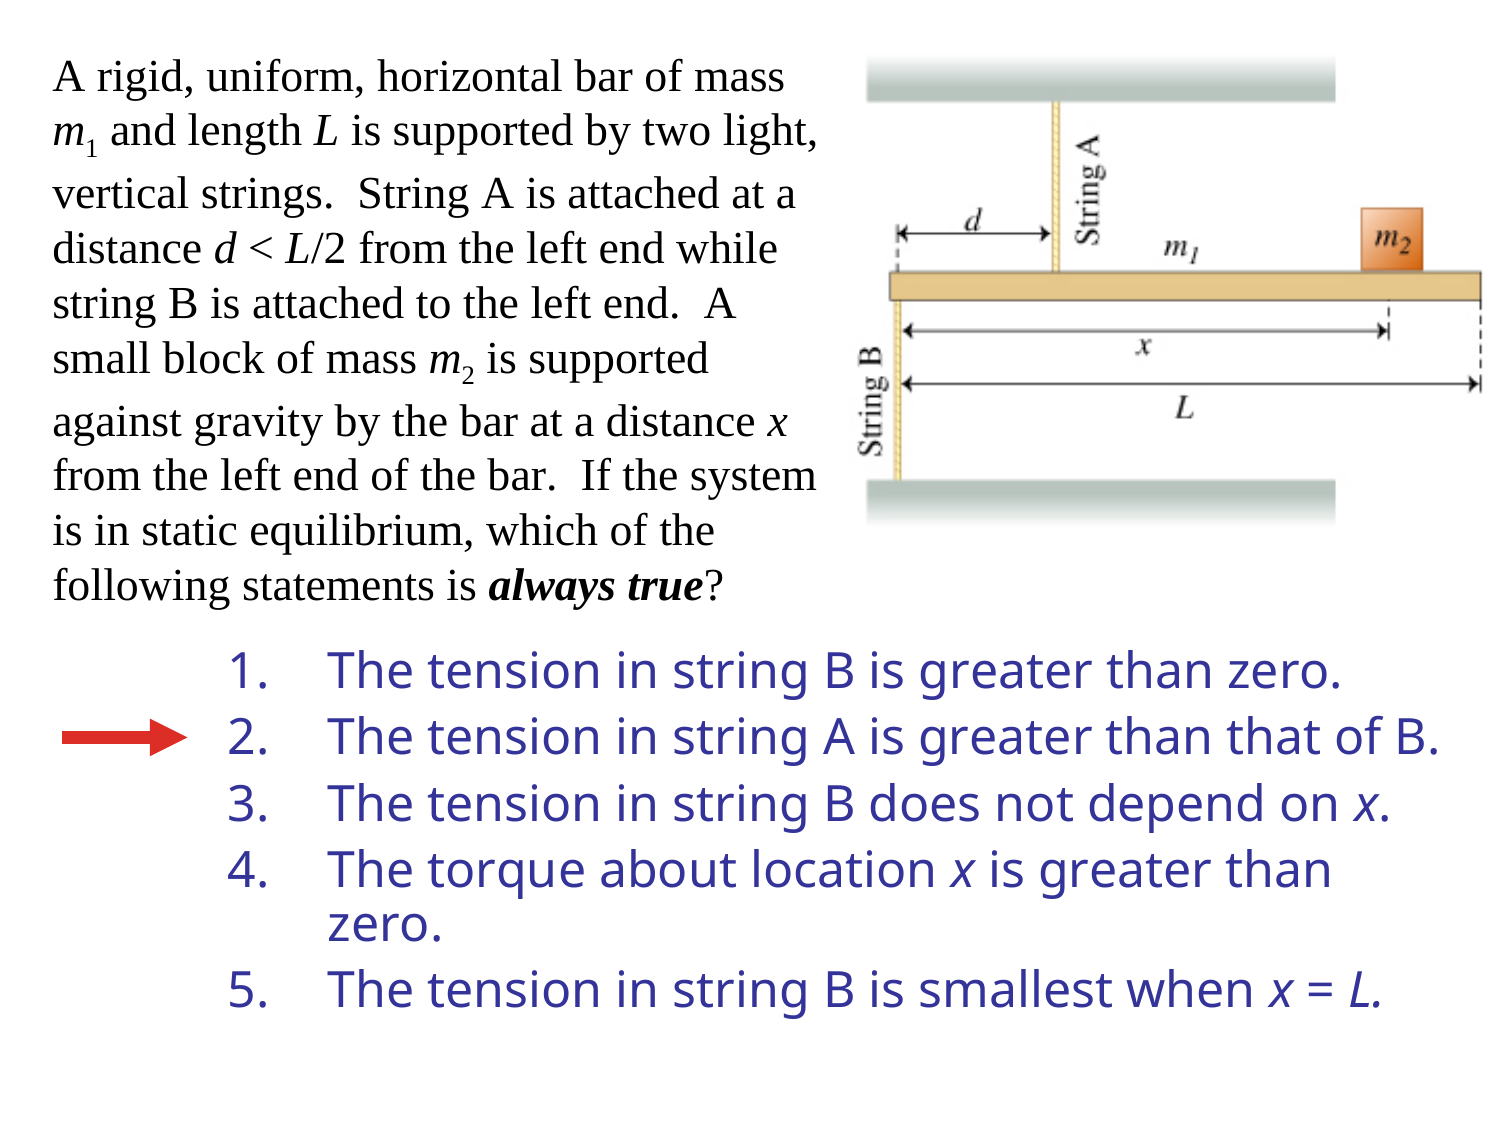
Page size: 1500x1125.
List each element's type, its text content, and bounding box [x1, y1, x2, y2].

list The tension in string B is greater than zero. The tension in string A is greater than that of B. The tension in string B does not depend on x. The torque about location x is greater than zero. The tension in string B is smallest when x = L. [212, 637, 1475, 988]
picture [833, 20, 1500, 563]
text_box A rigid, uniform, horizontal bar of mass m1 and length L is supported by two light, vertical strings. String A is attached at a distance d < L/2 from the left end while string B is attached to the left end. A small block of mass m2 is supported against gravity by the bar at a distance x from the left end of the bar. If the system is in static equilibrium, which of the following statements is always true? [37, 37, 838, 618]
